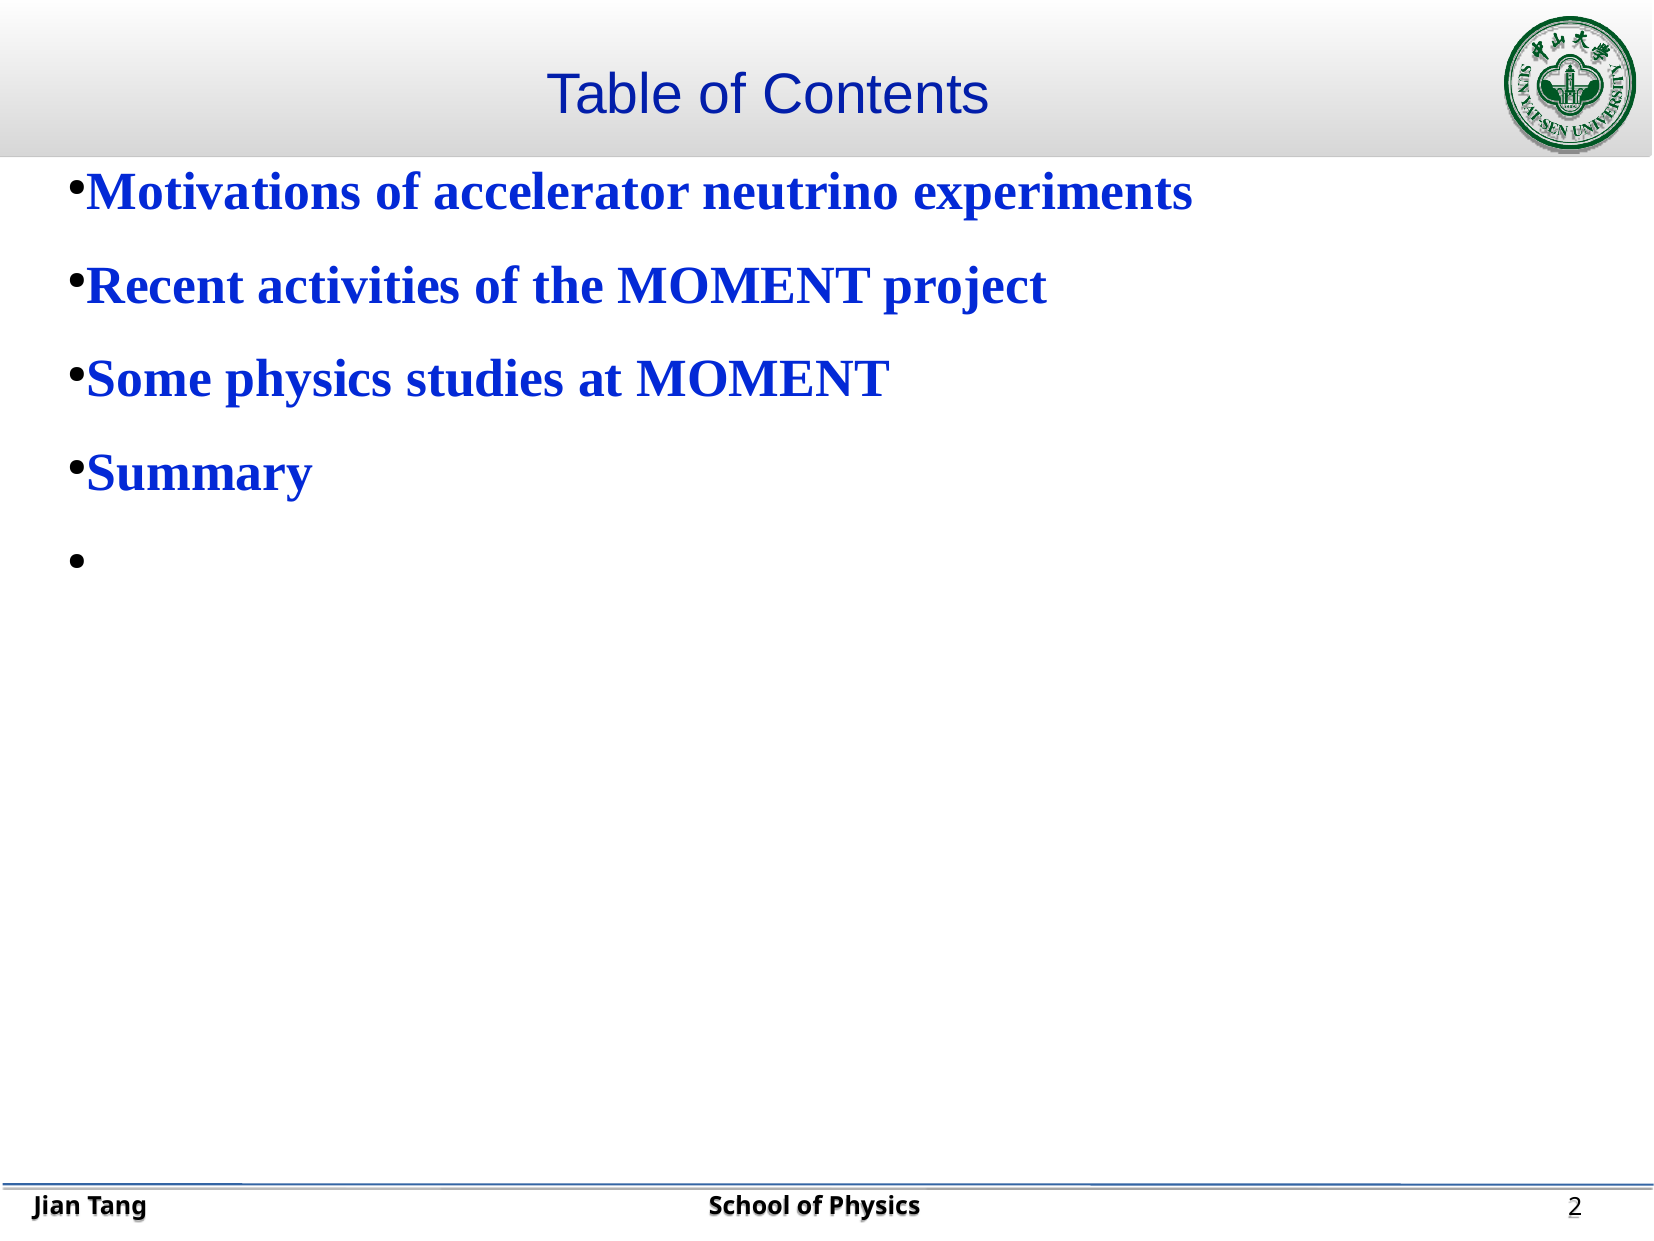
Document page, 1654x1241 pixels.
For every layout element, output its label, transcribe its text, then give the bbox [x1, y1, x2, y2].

text_box [1530, 1184, 1621, 1231]
title Table of Contents [66, 26, 1479, 155]
list Motivations of accelerator neutrino experiments Recent activities of the MOMENT project Some physics studies at MOMENT Summary [67, 156, 1591, 1178]
